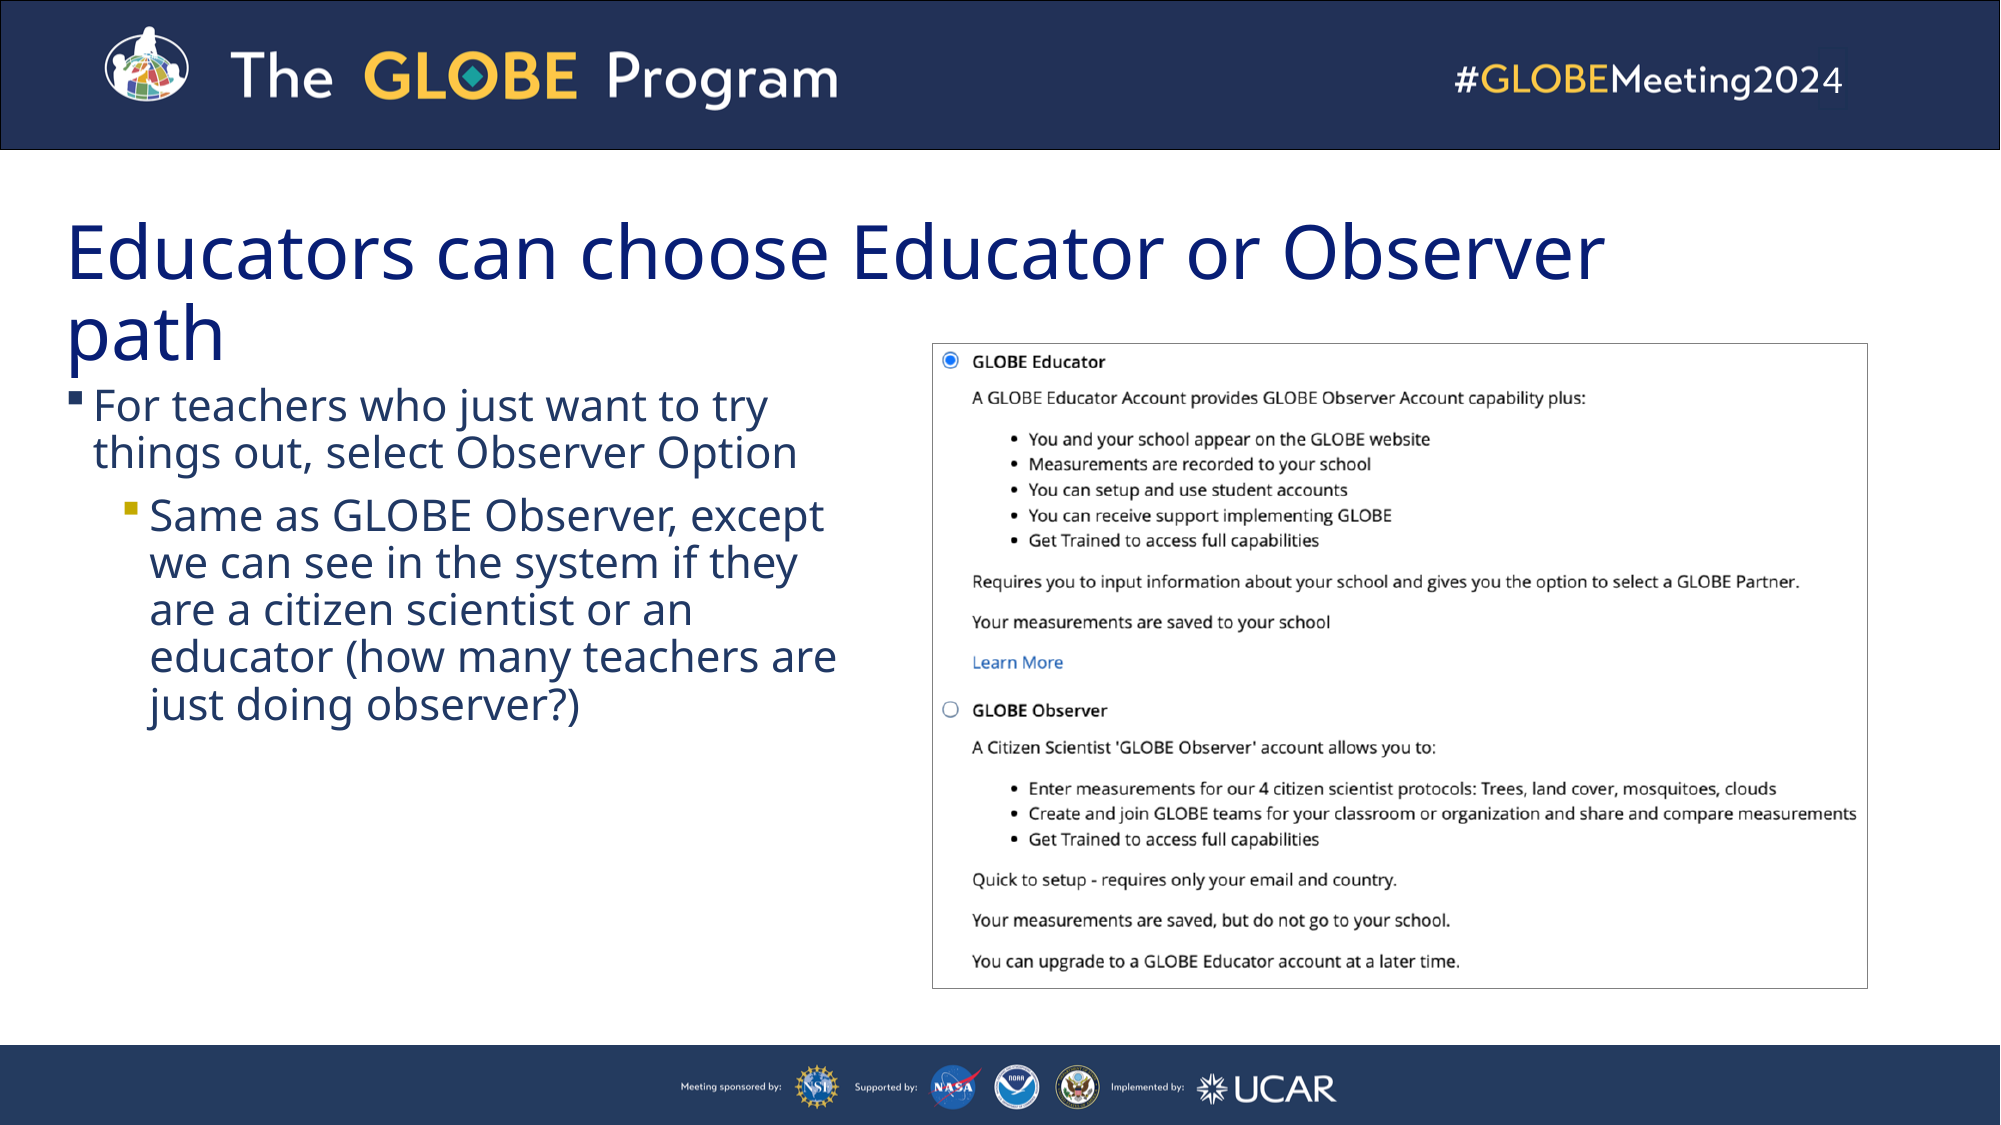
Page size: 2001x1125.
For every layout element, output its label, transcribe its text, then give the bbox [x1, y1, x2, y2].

picture [1, 1, 1999, 149]
picture [0, 1045, 2000, 1125]
title Educators can choose Educator or Observer path [49, 207, 1775, 362]
picture [932, 343, 1868, 988]
list For teachers who just want to try things out, select Observer Option Same as GLOBE Observer, except we can see in the system if they are a citizen scientist or an educator (how many teachers are just doing observer?) [49, 375, 856, 921]
